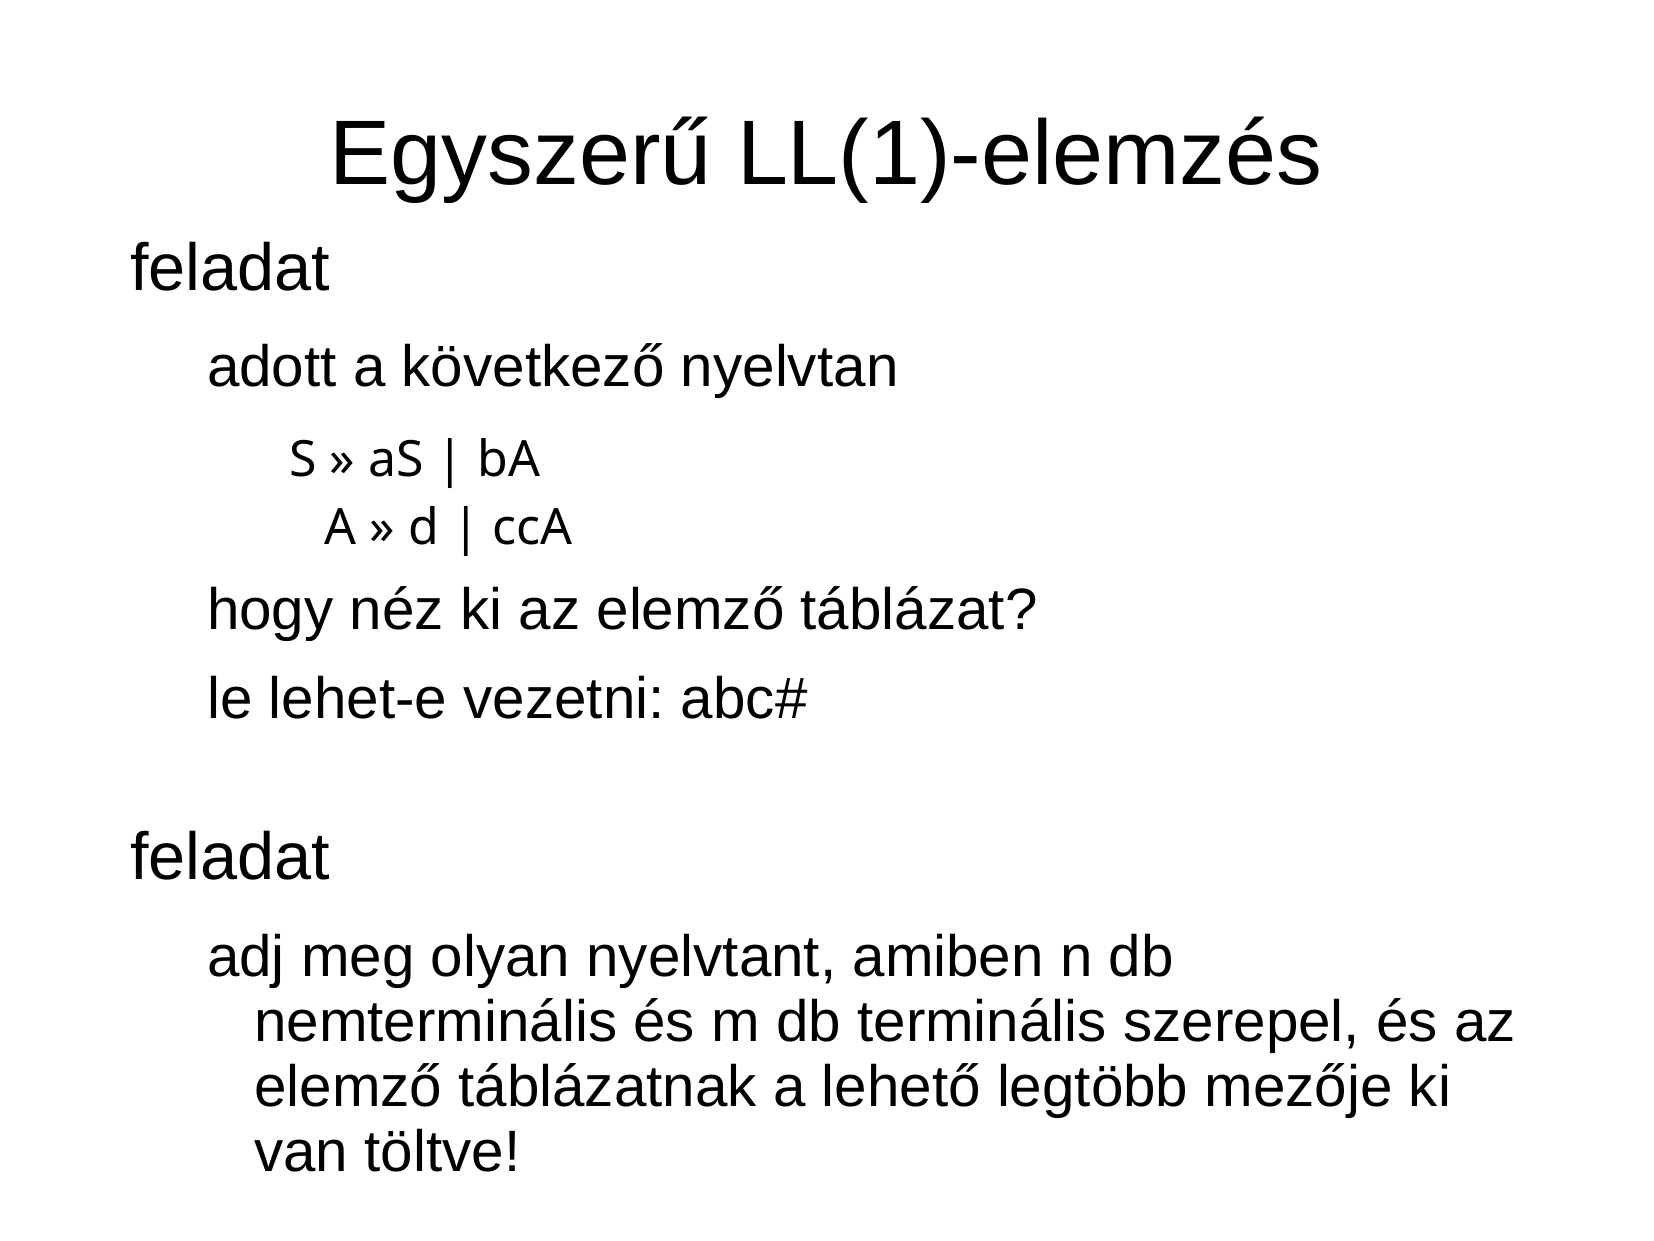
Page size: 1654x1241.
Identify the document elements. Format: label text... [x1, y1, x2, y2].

title Egyszerű LL(1)-elemzés [82, 49, 1571, 257]
list feladat adott a következő nyelvtan S » aS | bA A » d | ccA hogy néz ki az elemző táblázat? le lehet-e vezetni: abc# feladat adj meg olyan nyelvtant, amiben n db nemterminális és m db terminális szerepel, és az elemző táblázatnak a lehető legtöbb mezője ki van töltve! [112, 229, 1552, 1163]
